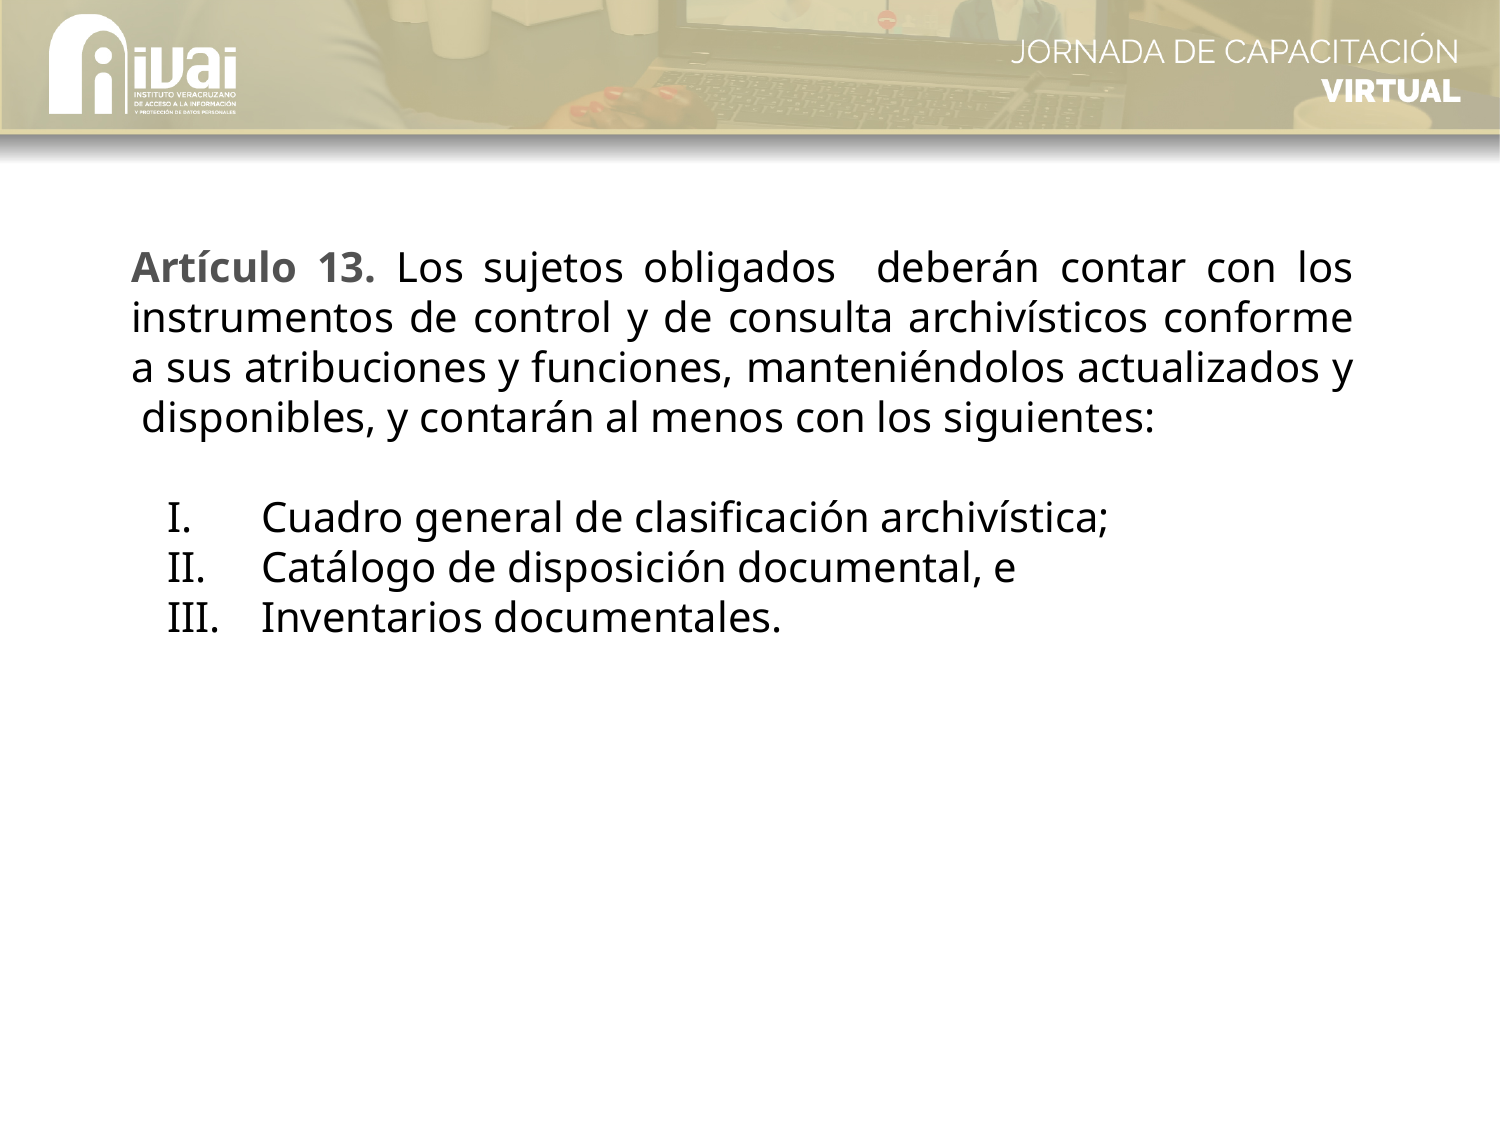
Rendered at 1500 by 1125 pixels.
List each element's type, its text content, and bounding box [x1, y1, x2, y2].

text_box Artículo 13. Los sujetos obligados deberán contar con los instrumentos de control y de consulta archivísticos conforme a sus atribuciones y funciones, manteniéndolos actualizados y disponibles, y contarán al menos con los siguientes: Cuadro general de clasificación archivística; Catálogo de disposición documental, e Inventarios documentales. [116, 233, 1369, 648]
